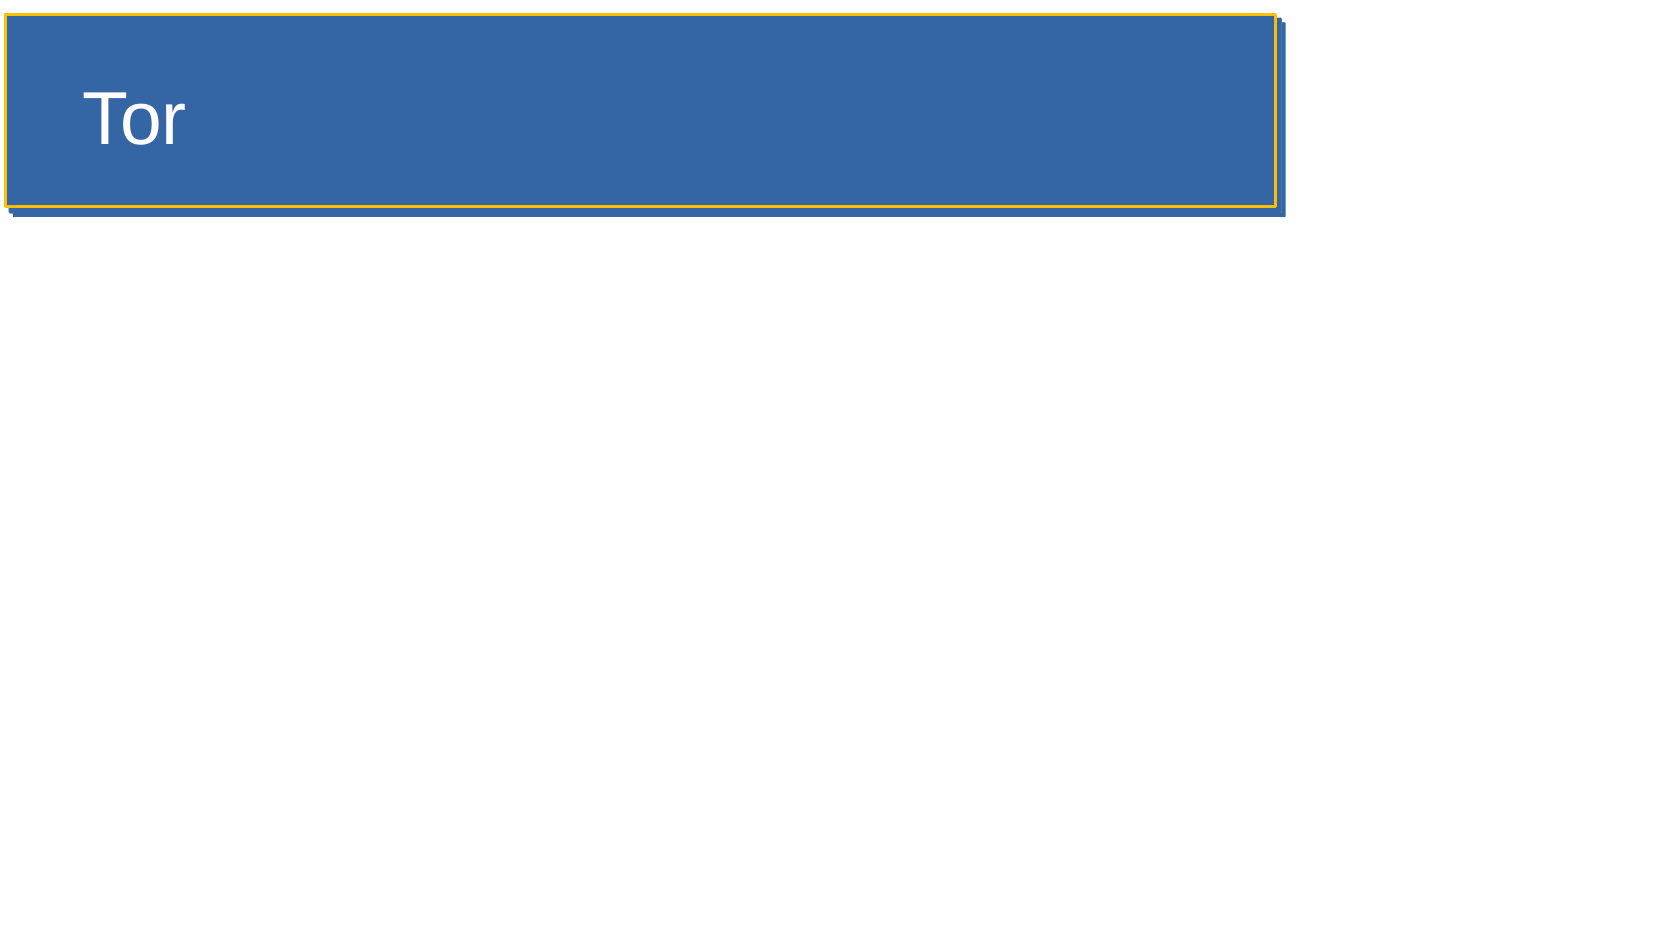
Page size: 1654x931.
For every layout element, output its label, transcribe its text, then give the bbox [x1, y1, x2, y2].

title Tor [82, 44, 1235, 192]
